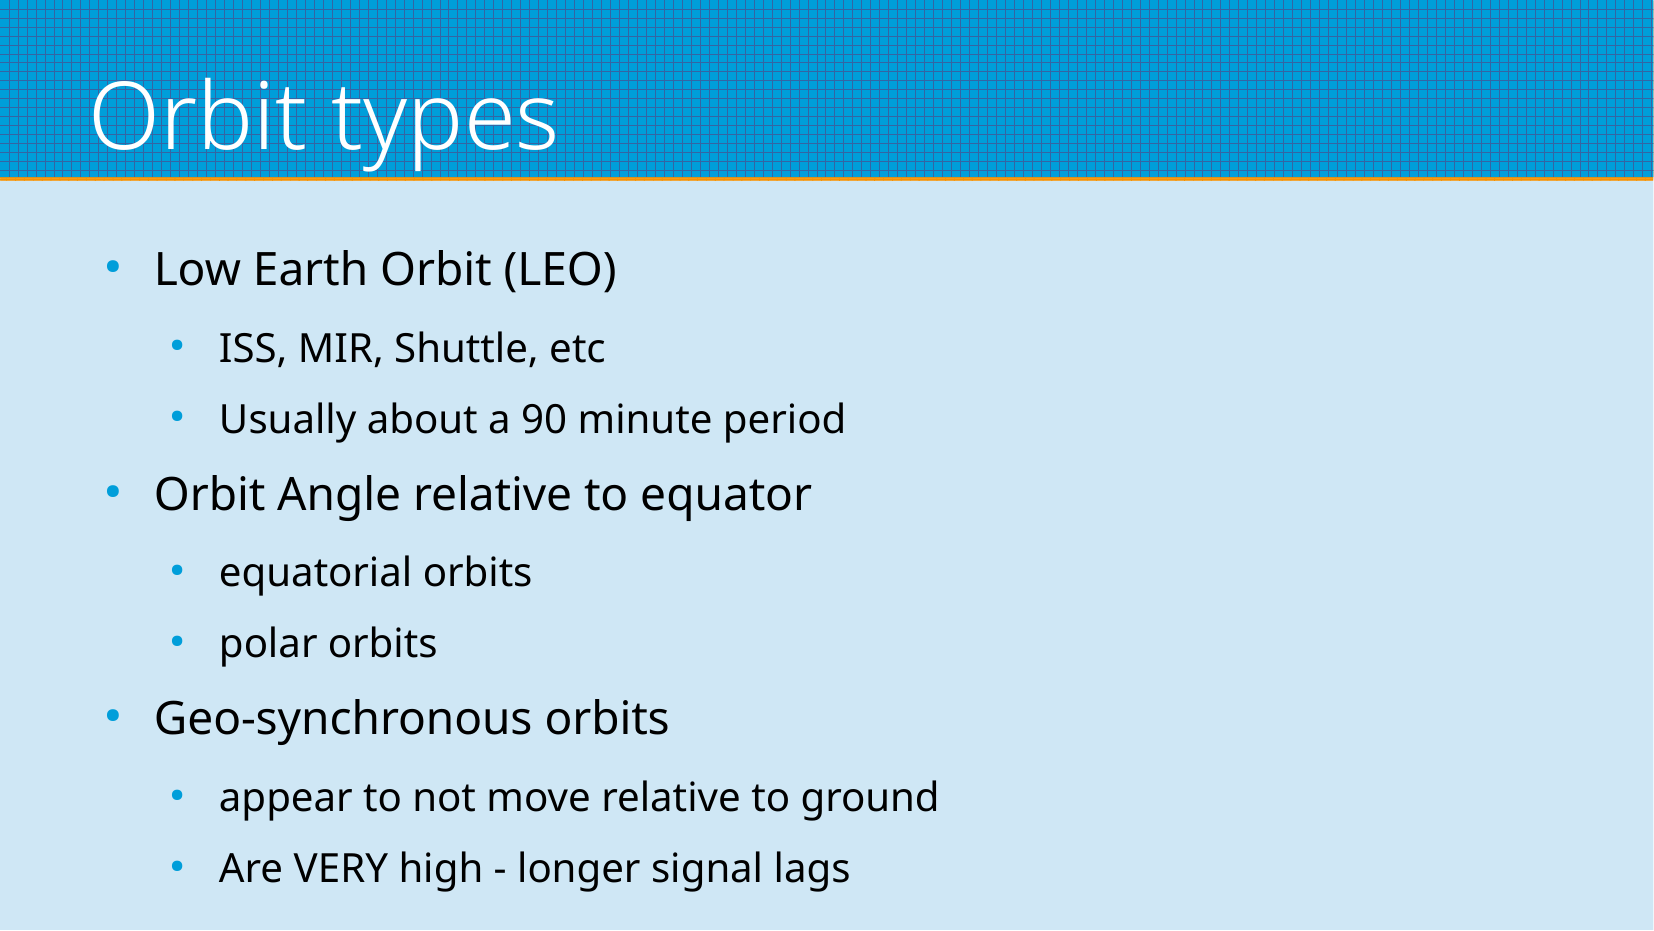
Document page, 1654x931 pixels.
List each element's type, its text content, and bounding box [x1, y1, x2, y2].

title Orbit types [88, 14, 1565, 178]
list Low Earth Orbit (LEO) ISS, MIR, Shuttle, etc Usually about a 90 minute period Orbit Angle relative to equator equatorial orbits polar orbits Geo-synchronous orbits appear to not move relative to ground Are VERY high - longer signal lags [88, 236, 1565, 901]
